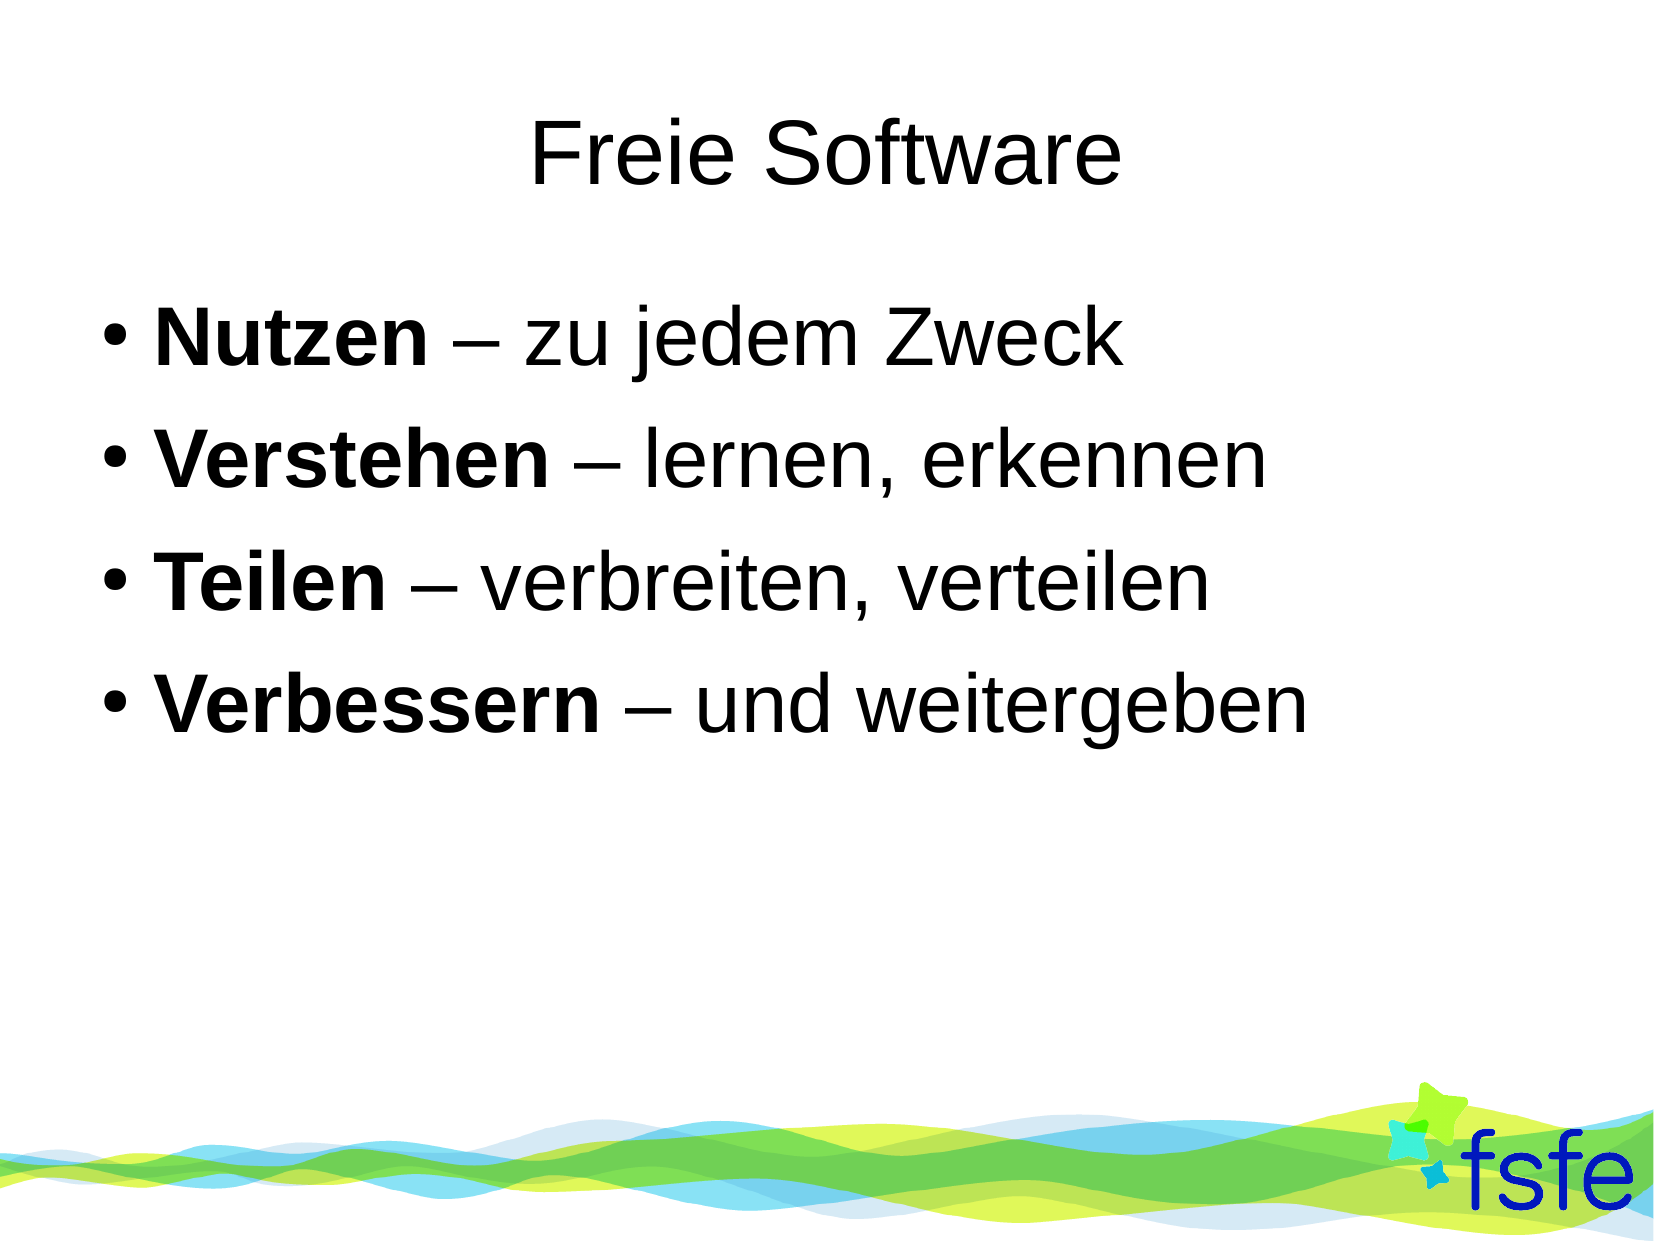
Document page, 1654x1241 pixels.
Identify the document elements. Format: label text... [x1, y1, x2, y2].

title Freie Software [82, 49, 1571, 257]
list Nutzen – zu jedem Zweck Verstehen – lernen, erkennen Teilen – verbreiten, verteilen Verbessern – und weitergeben [82, 290, 1571, 1109]
picture [0, 1081, 1654, 1241]
